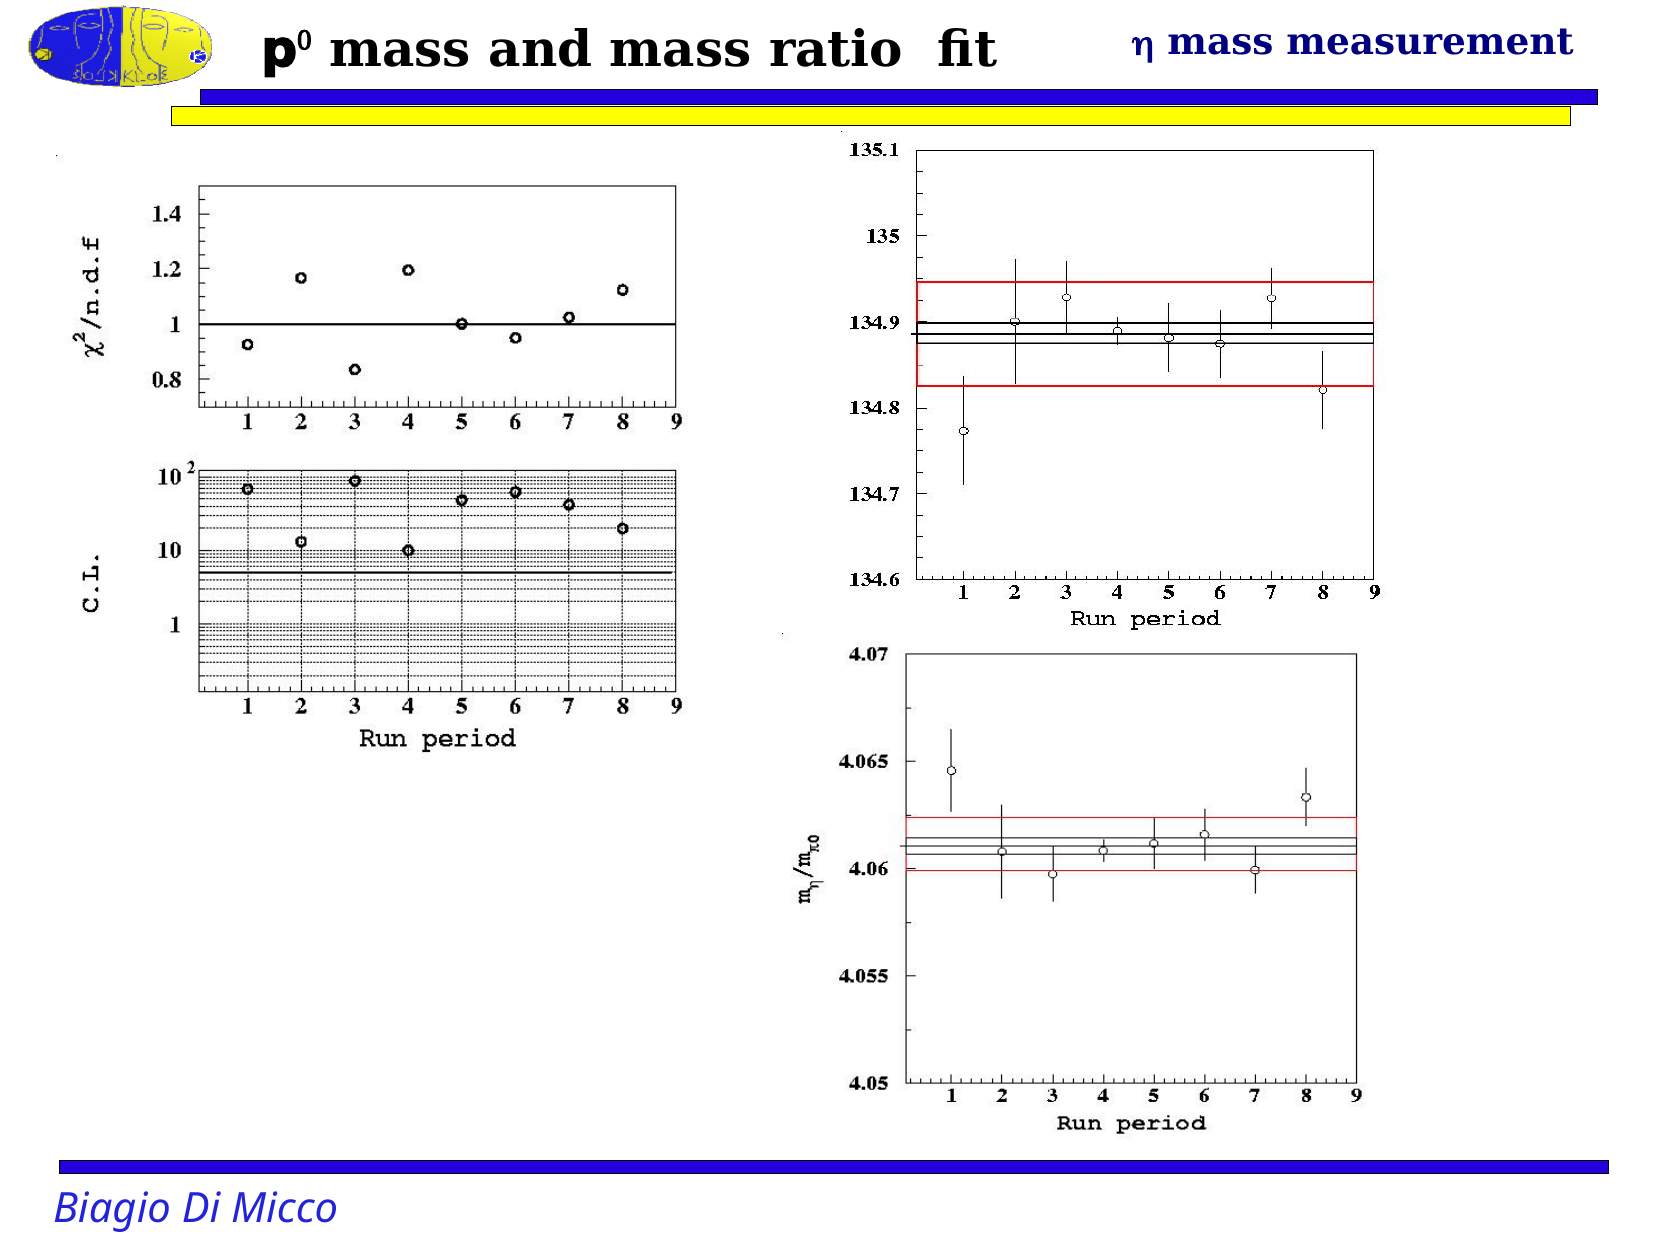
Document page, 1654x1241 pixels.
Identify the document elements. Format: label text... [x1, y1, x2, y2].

picture [782, 131, 1393, 1150]
picture [56, 155, 703, 760]
text_box p0 mass and mass ratio fit [261, 18, 1116, 82]
picture [20, 2, 220, 89]
